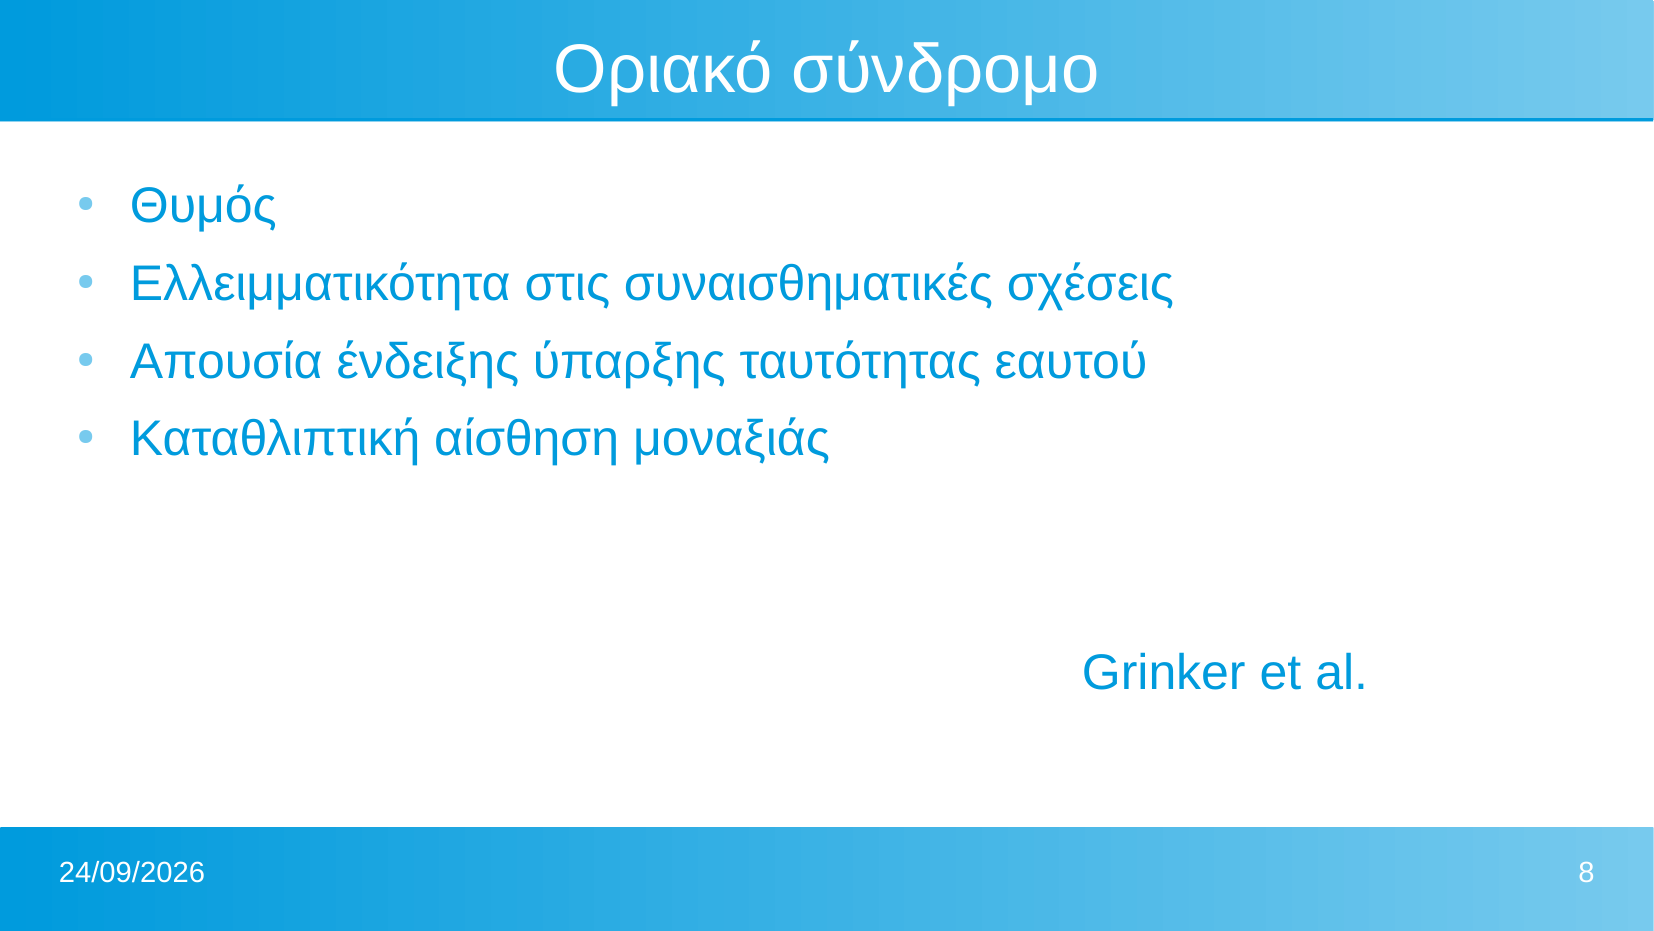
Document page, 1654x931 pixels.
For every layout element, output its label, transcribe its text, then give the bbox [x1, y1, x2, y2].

title Οριακό σύνδρομο [59, 29, 1595, 108]
list Θυμός Ελλειμματικότητα στις συναισθηματικές σχέσεις Απουσία ένδειξης ύπαρξης ταυτότητας εαυτού Καταθλιπτική αίσθηση μοναξιάς Grinker et al. [59, 177, 1595, 768]
